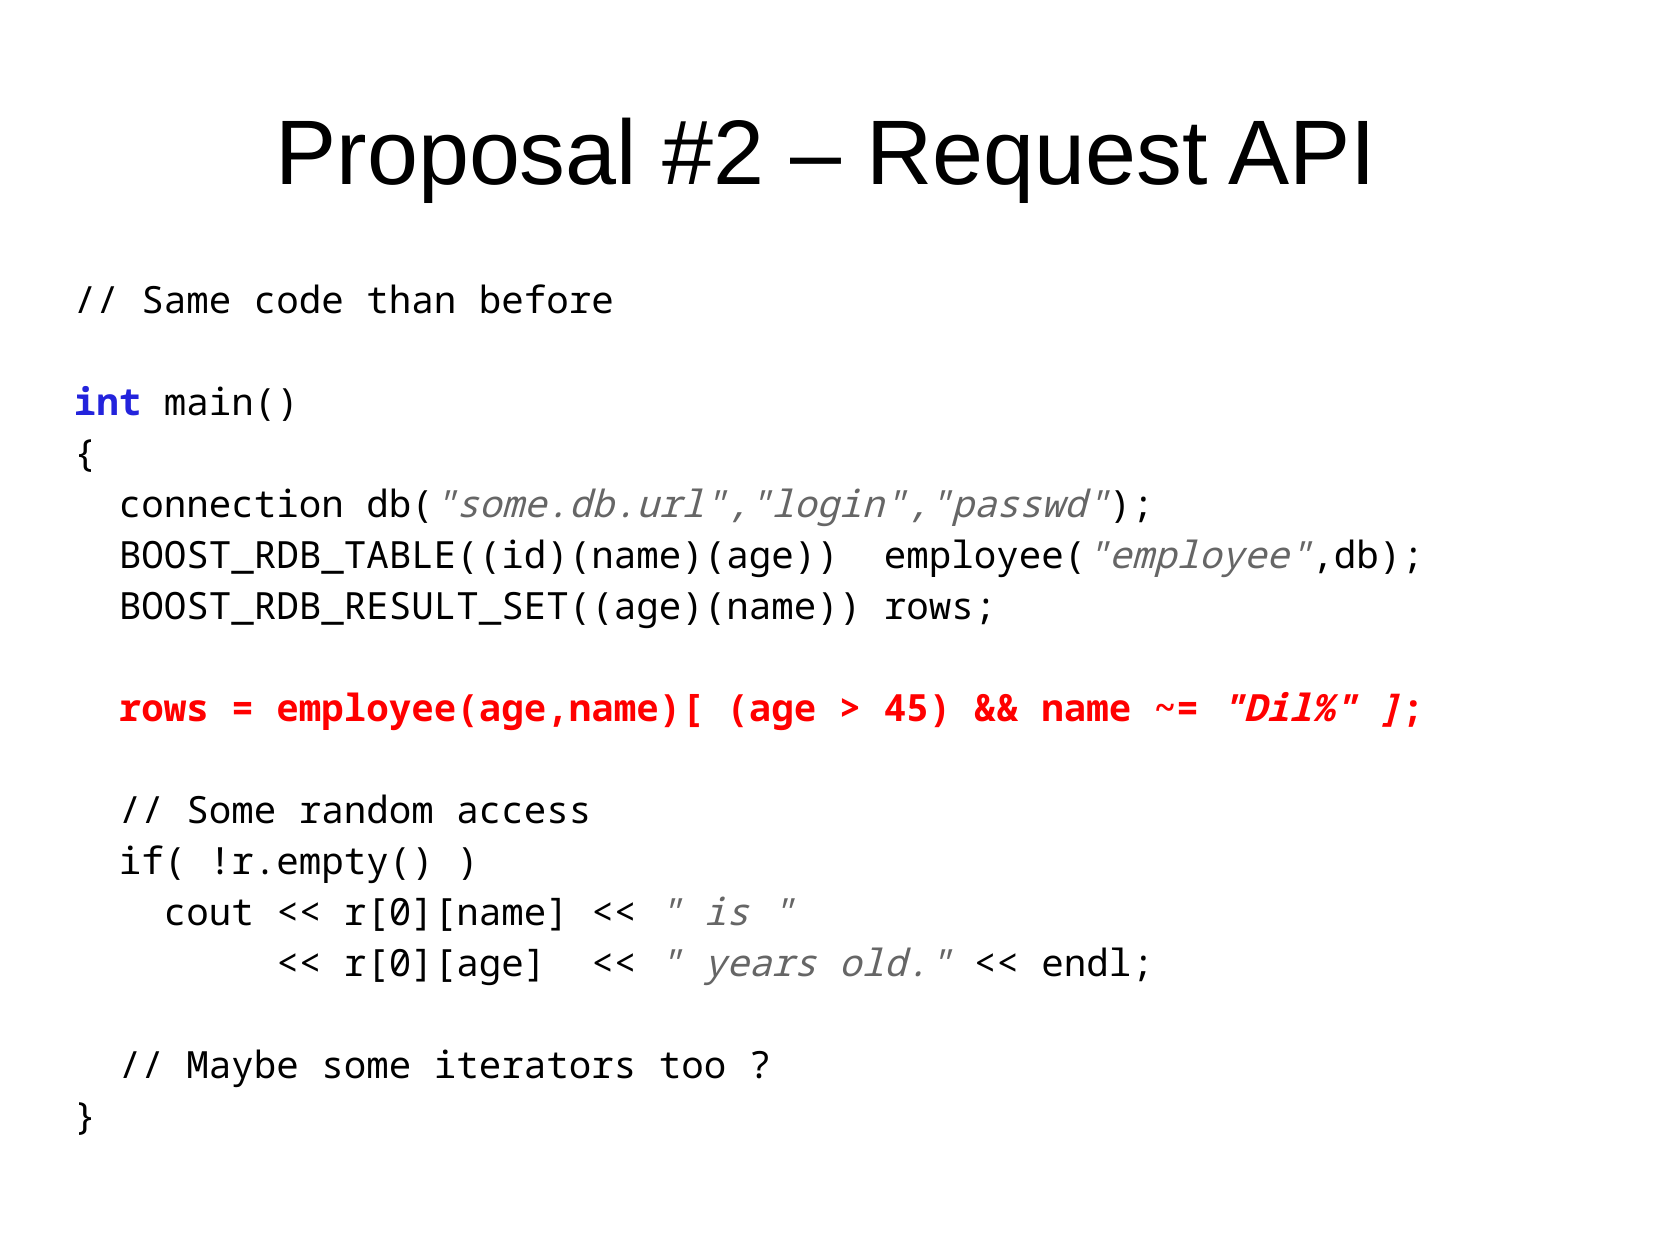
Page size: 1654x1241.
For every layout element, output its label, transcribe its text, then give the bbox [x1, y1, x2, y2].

title Proposal #2 – Request API [82, 49, 1571, 257]
text_box // Same code than before int main() { connection db("some.db.url","login","passwd"); BOOST_RDB_TABLE((id)(name)(age)) employee("employee",db); BOOST_RDB_RESULT_SET((age)(name)) rows; rows = employee(age,name)[ (age > 45) && name ~= "Dil%" ]; // Some random access if( !r.empty() ) cout << r[0][name] << " is " << r[0][age] << " years old." << endl; // Maybe some iterators too ? } [59, 265, 1595, 1025]
